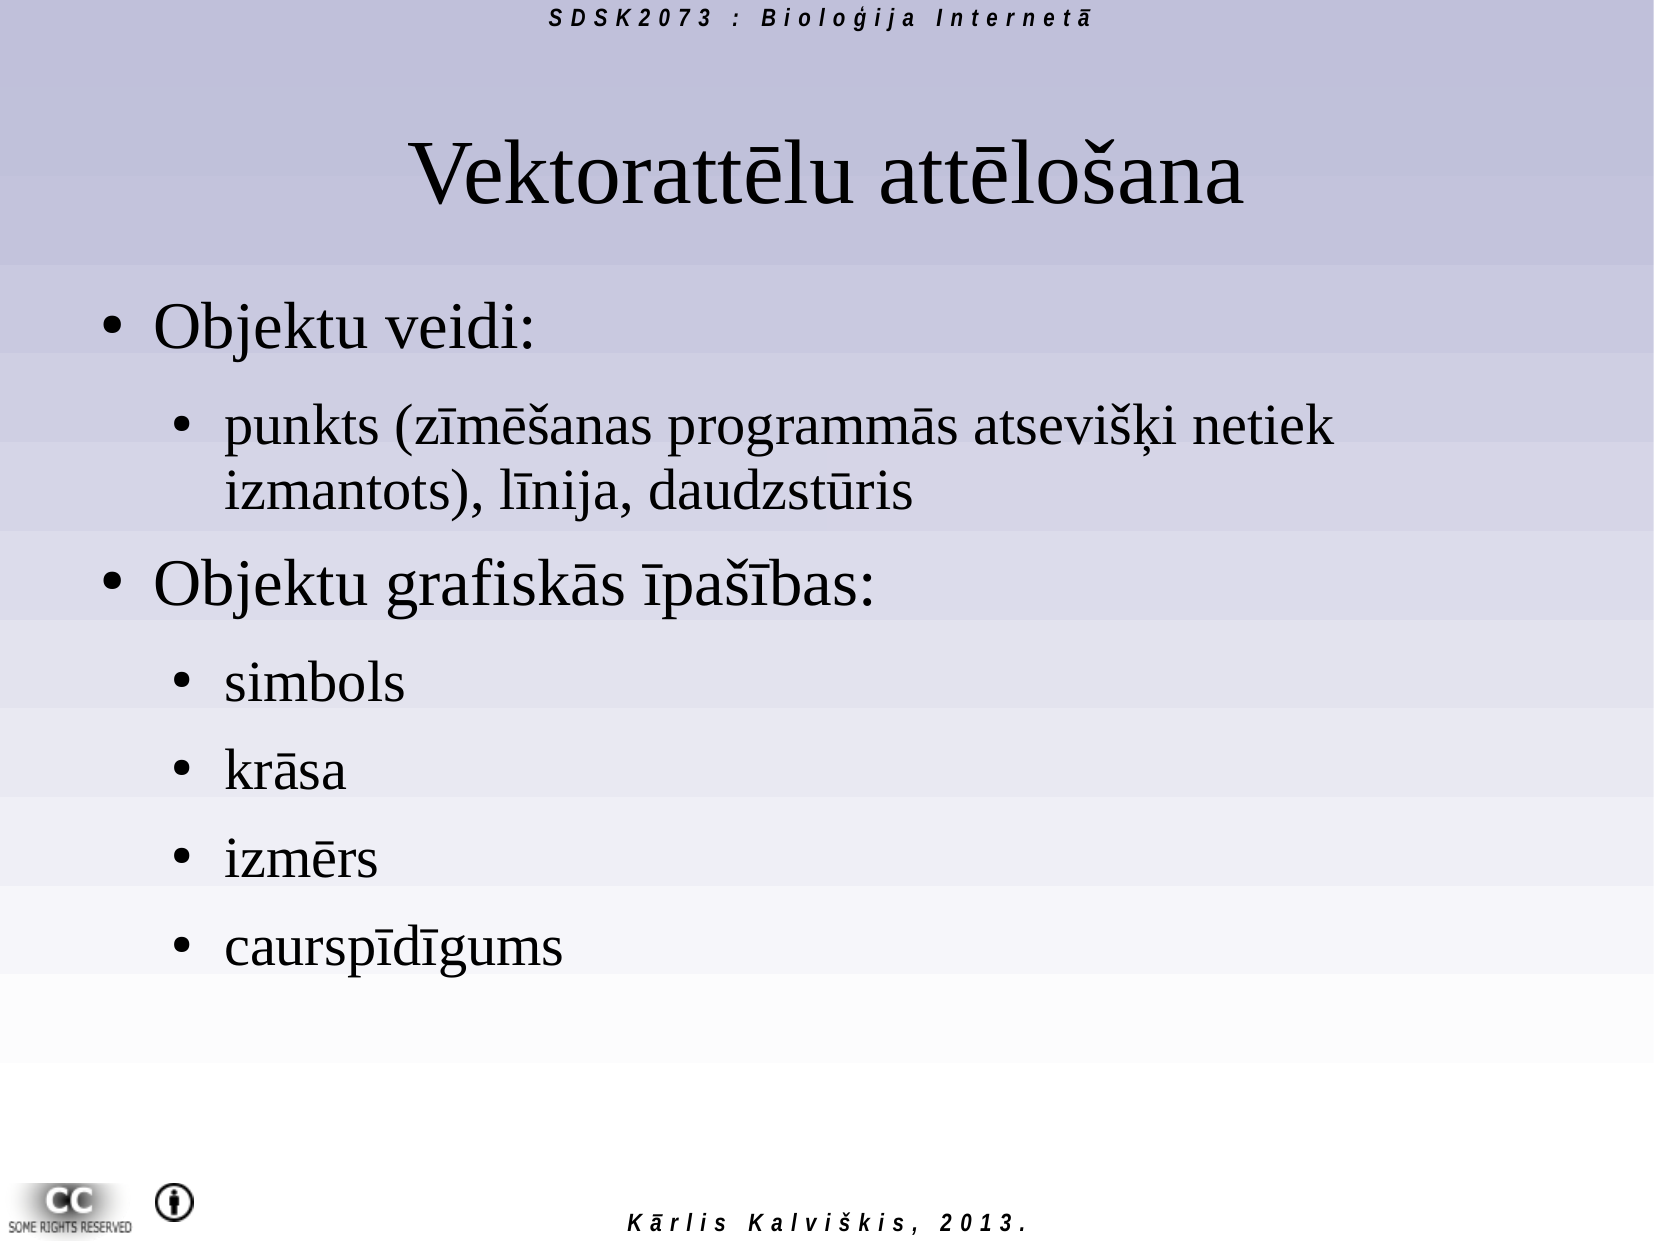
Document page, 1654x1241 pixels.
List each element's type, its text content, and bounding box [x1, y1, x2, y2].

list Objektu veidi: punkts (zīmēšanas programmās atsevišķi netiek izmantots), līnija, daudzstūris Objektu grafiskās īpašības: simbols krāsa izmērs caurspīdīgums [82, 289, 1571, 1113]
picture [0, 0, 1654, 1241]
title Vektorattēlu attēlošana [29, 49, 1625, 296]
